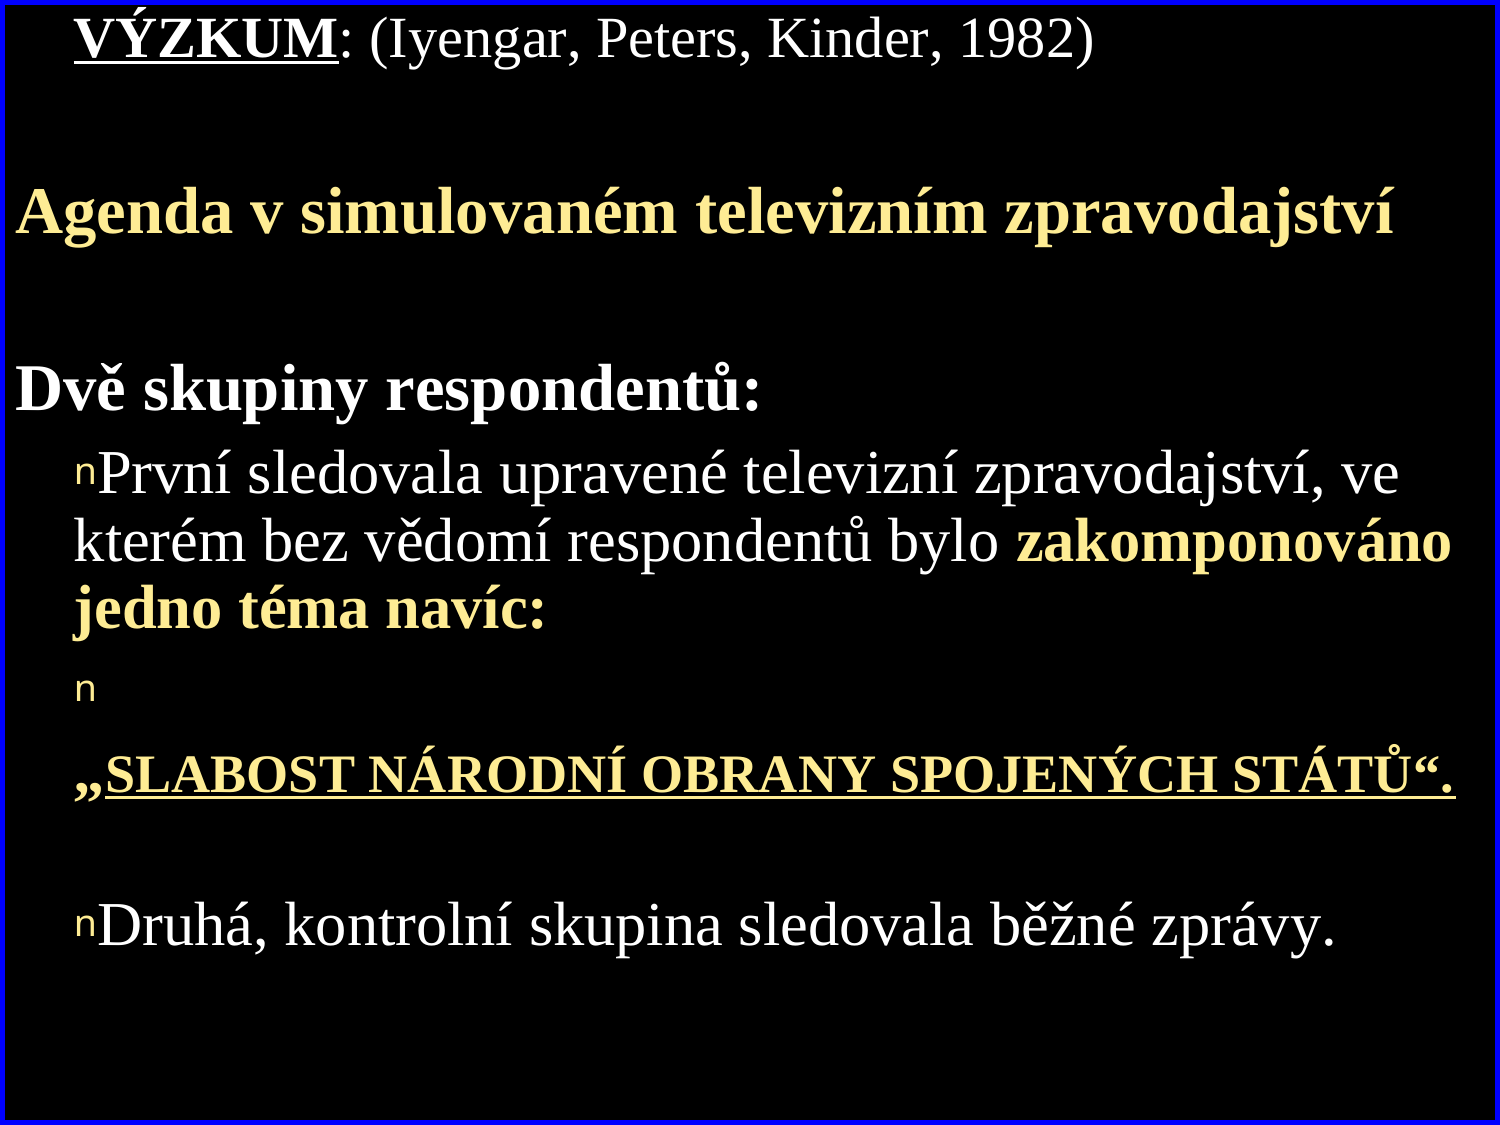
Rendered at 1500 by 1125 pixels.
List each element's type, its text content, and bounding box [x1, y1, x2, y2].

list VÝZKUM: (Iyengar, Peters, Kinder, 1982) Agenda v simulovaném televizním zpravodajství Dvě skupiny respondentů: První sledovala upravené televizní zpravodajství, ve kterém bez vědomí respondentů bylo zakomponováno jedno téma navíc: „SLABOST NÁRODNÍ OBRANY SPOJENÝCH STÁTŮ“. Druhá, kontrolní skupina sledovala běžné zprávy. [0, 0, 1500, 1125]
